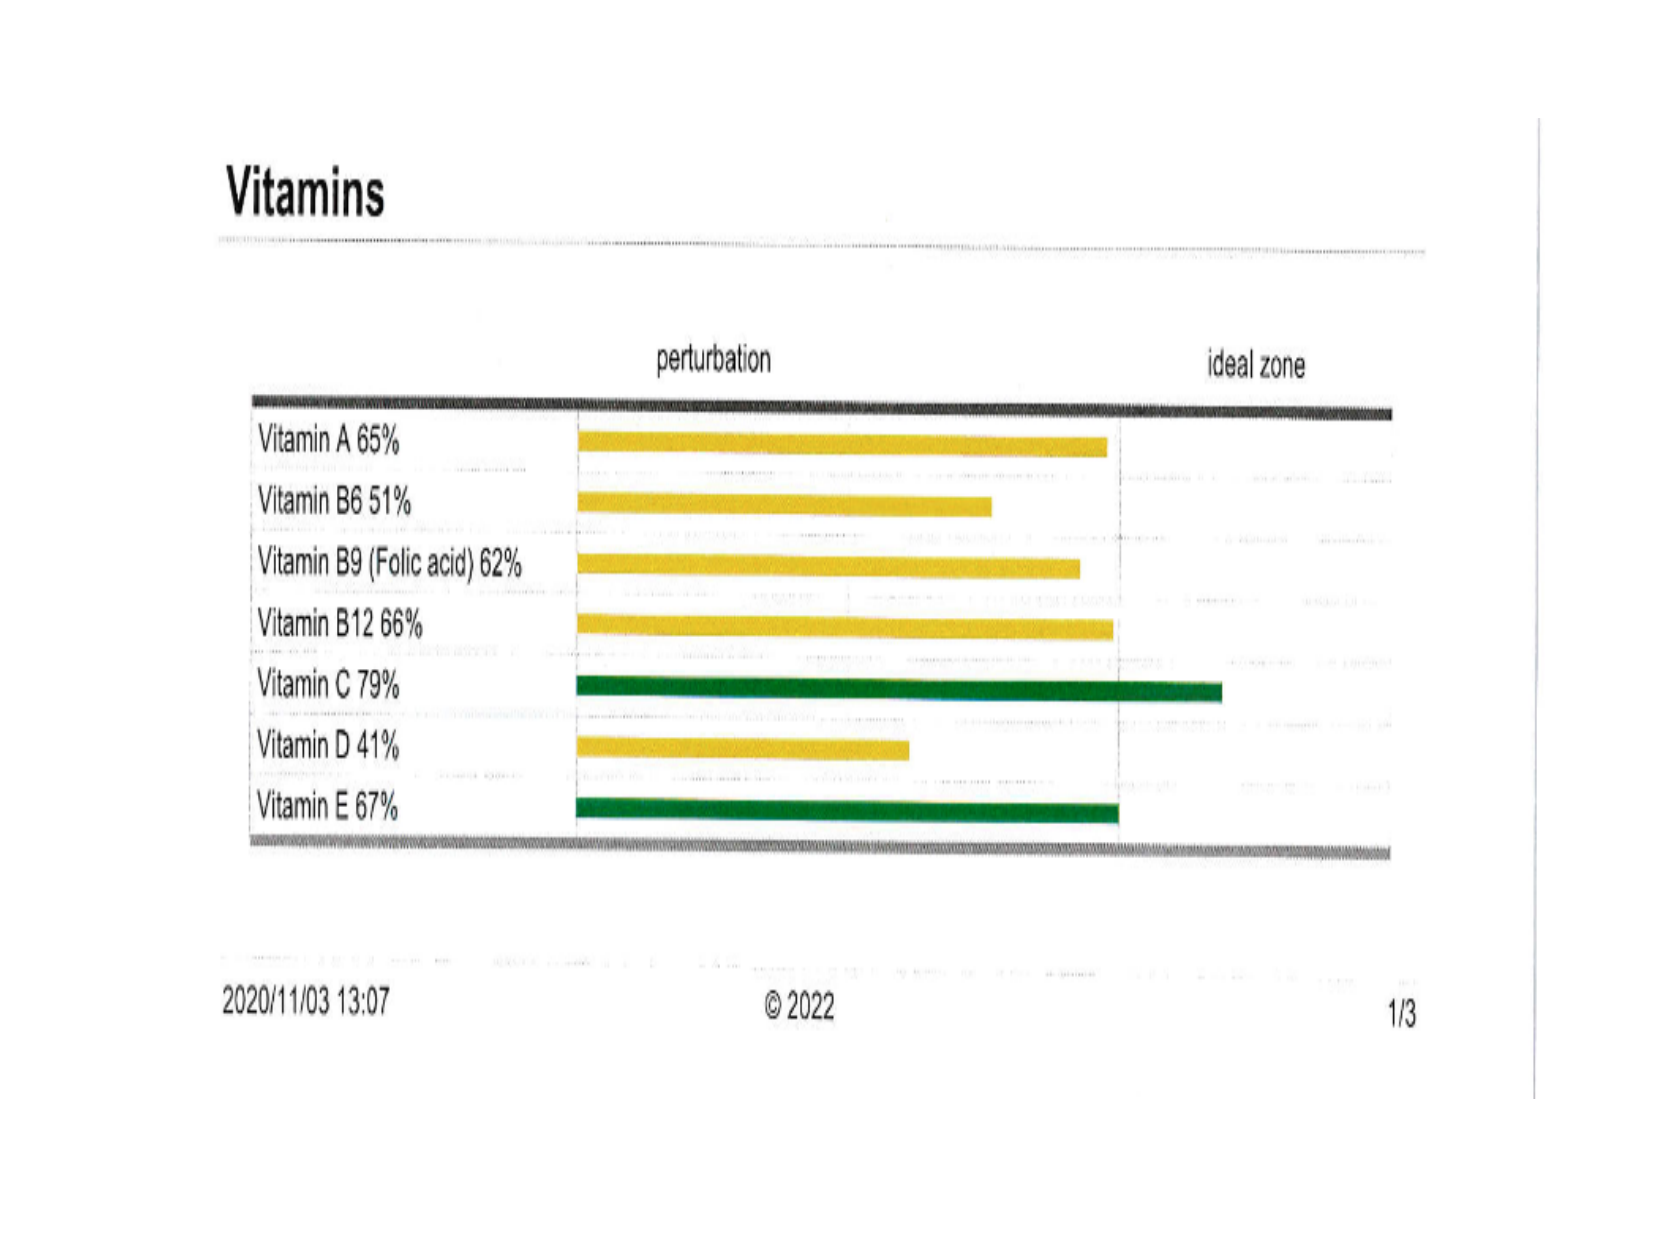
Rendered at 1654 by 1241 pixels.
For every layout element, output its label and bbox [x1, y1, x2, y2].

picture [129, 118, 1548, 1099]
